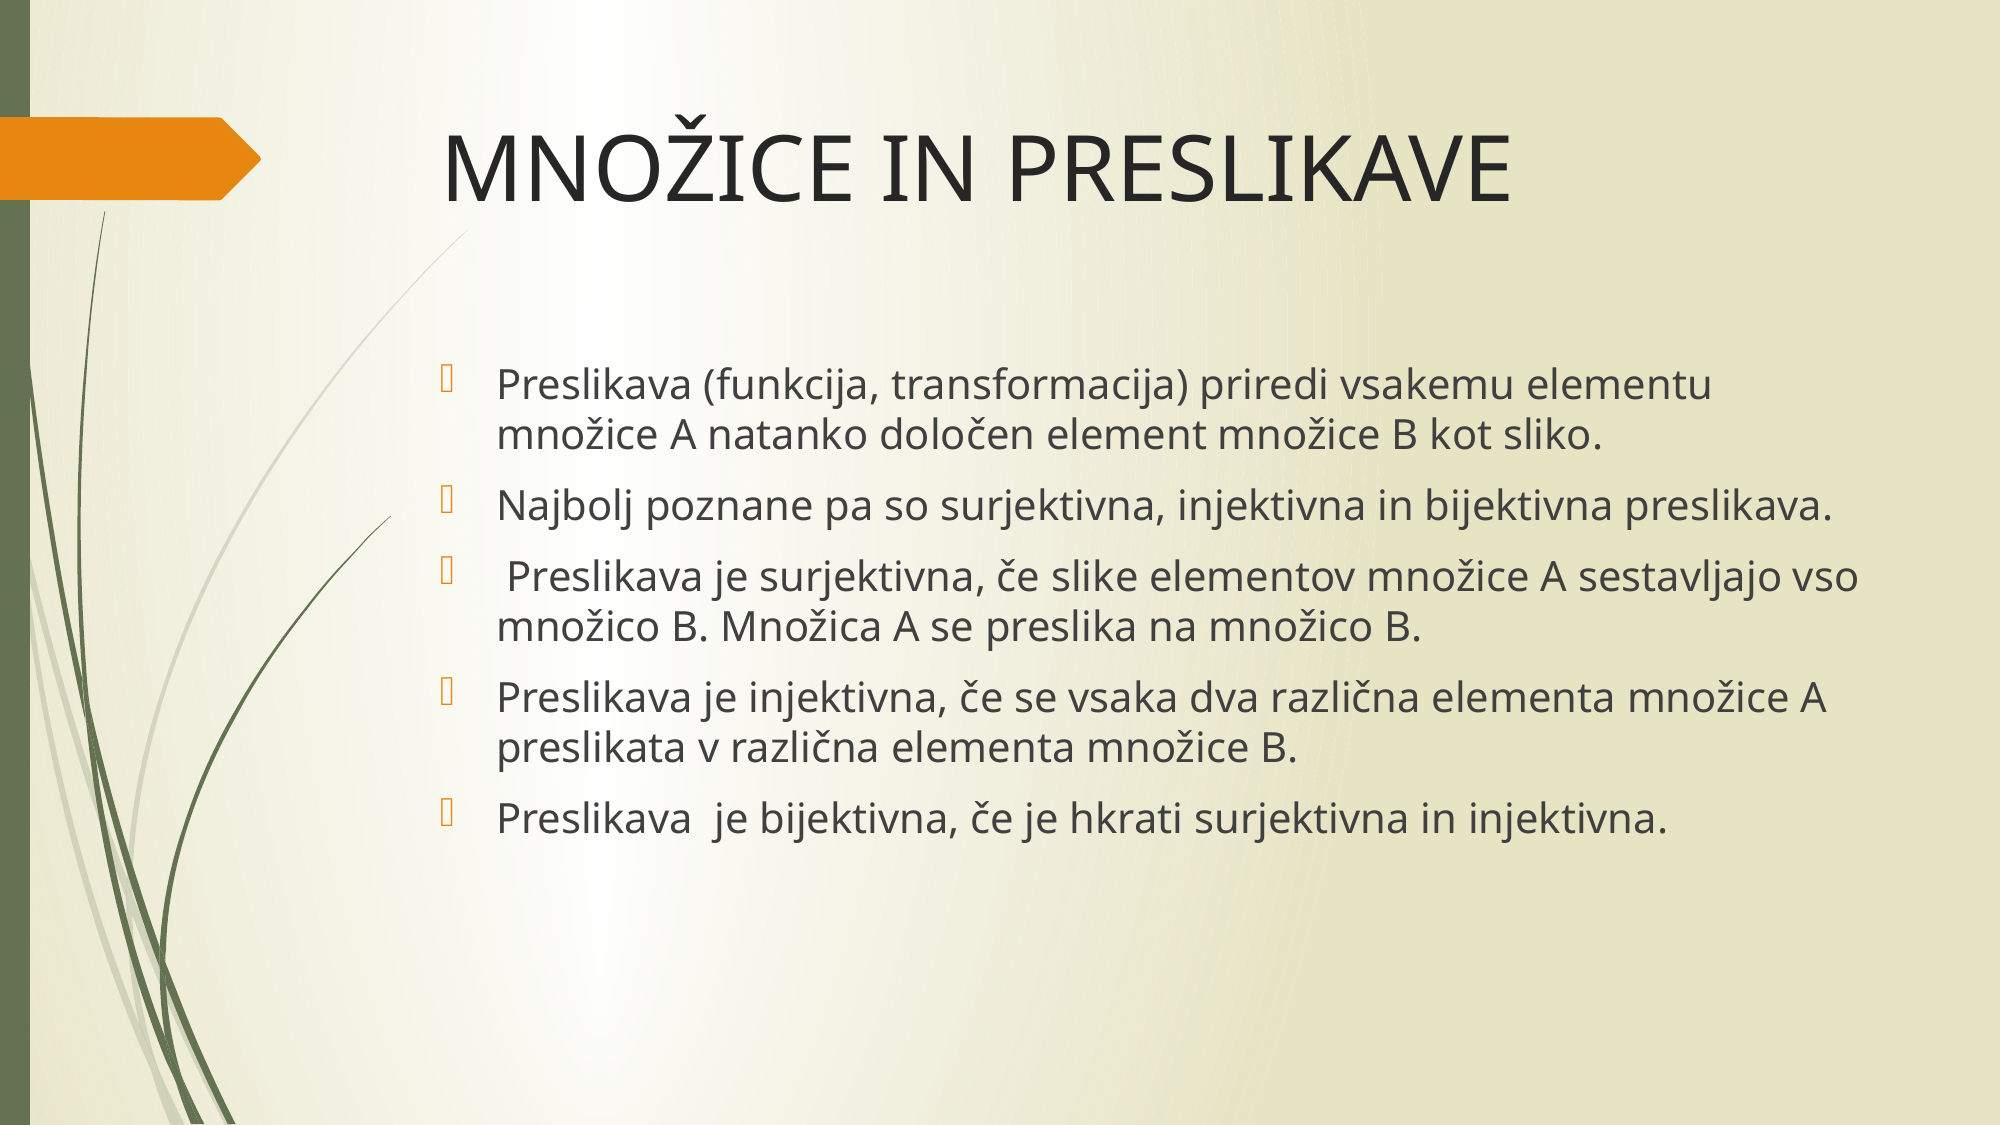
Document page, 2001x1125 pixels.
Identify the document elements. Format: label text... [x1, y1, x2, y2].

list Preslikava (funkcija, transformacija) priredi vsakemu elementu množice A natanko določen element množice B kot sliko. Najbolj poznane pa so surjektivna, injektivna in bijektivna preslikava. Preslikava je surjektivna, če slike elementov množice A sestavljajo vso množico B. Množica A se preslika na množico B. Preslikava je injektivna, če se vsaka dva različna elementa množice A preslikata v različna elementa množice B. Preslikava je bijektivna, če je hkrati surjektivna in injektivna. [424, 350, 1888, 970]
title MNOŽICE IN PRESLIKAVE [425, 102, 1888, 313]
